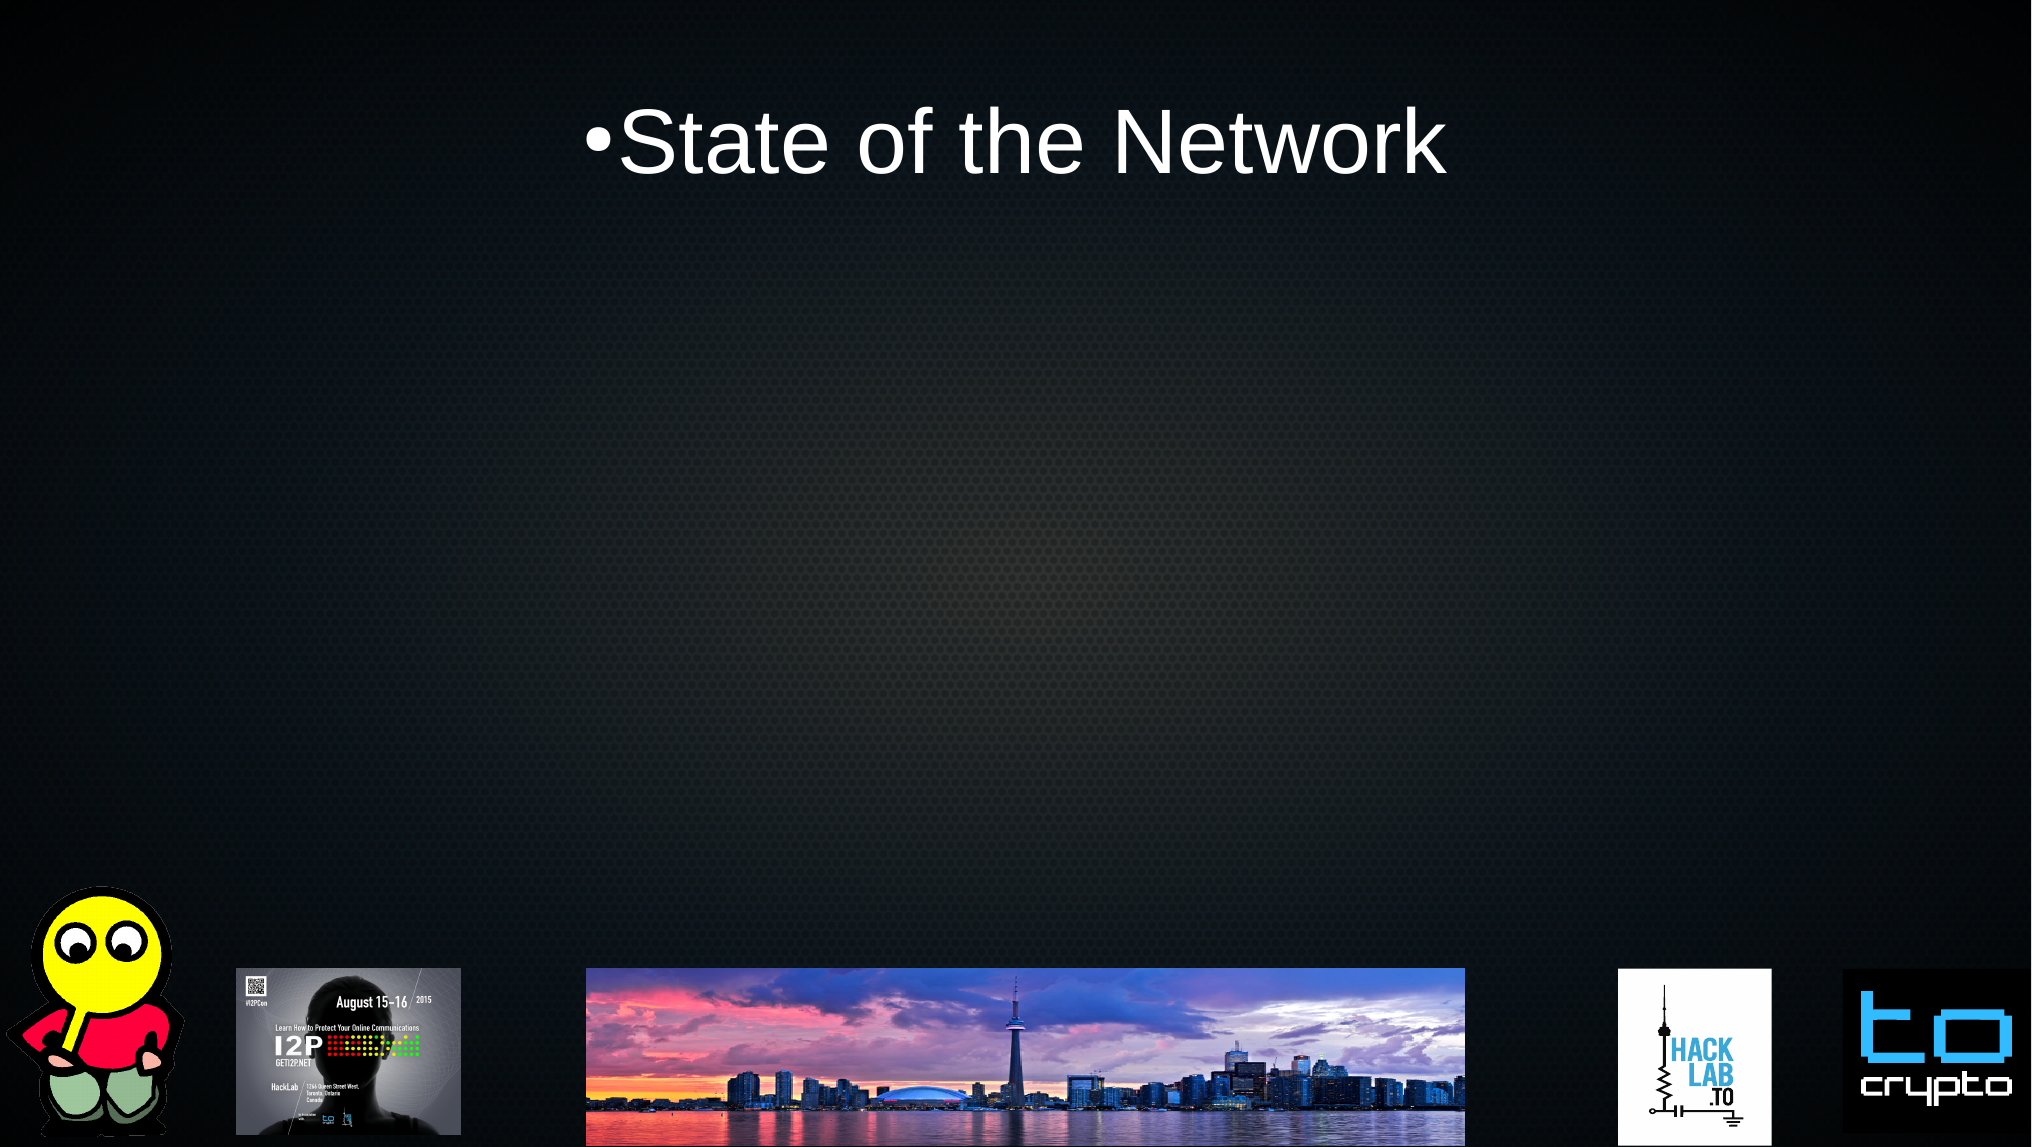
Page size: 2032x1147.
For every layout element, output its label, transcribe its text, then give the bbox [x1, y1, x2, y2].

title State of the Network [101, 45, 1930, 237]
picture [0, 0, 2032, 1147]
